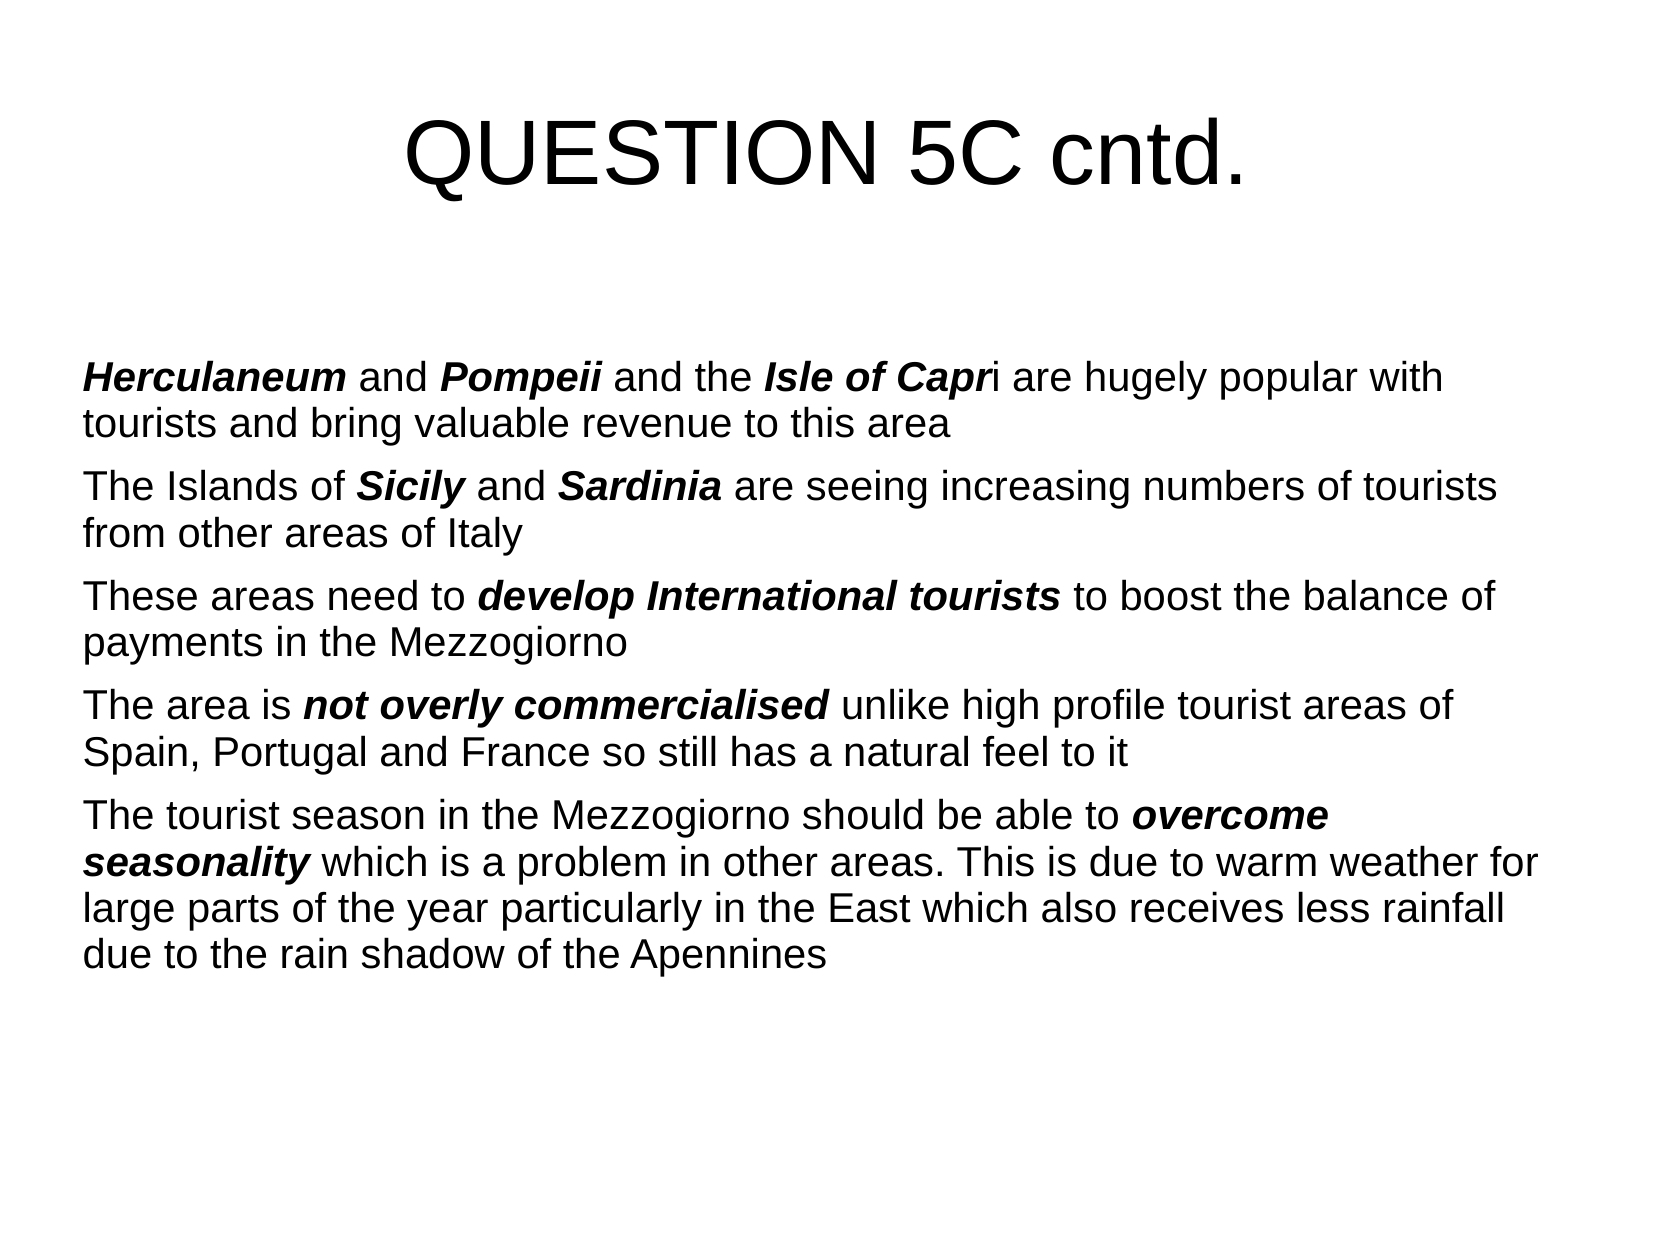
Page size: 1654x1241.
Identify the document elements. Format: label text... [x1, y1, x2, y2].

list Herculaneum and Pompeii and the Isle of Capri are hugely popular with tourists and bring valuable revenue to this area The Islands of Sicily and Sardinia are seeing increasing numbers of tourists from other areas of Italy These areas need to develop International tourists to boost the balance of payments in the Mezzogiorno The area is not overly commercialised unlike high profile tourist areas of Spain, Portugal and France so still has a natural feel to it The tourist season in the Mezzogiorno should be able to overcome seasonality which is a problem in other areas. This is due to warm weather for large parts of the year particularly in the East which also receives less rainfall due to the rain shadow of the Apennines [82, 290, 1571, 1115]
title QUESTION 5C cntd. [82, 49, 1571, 257]
